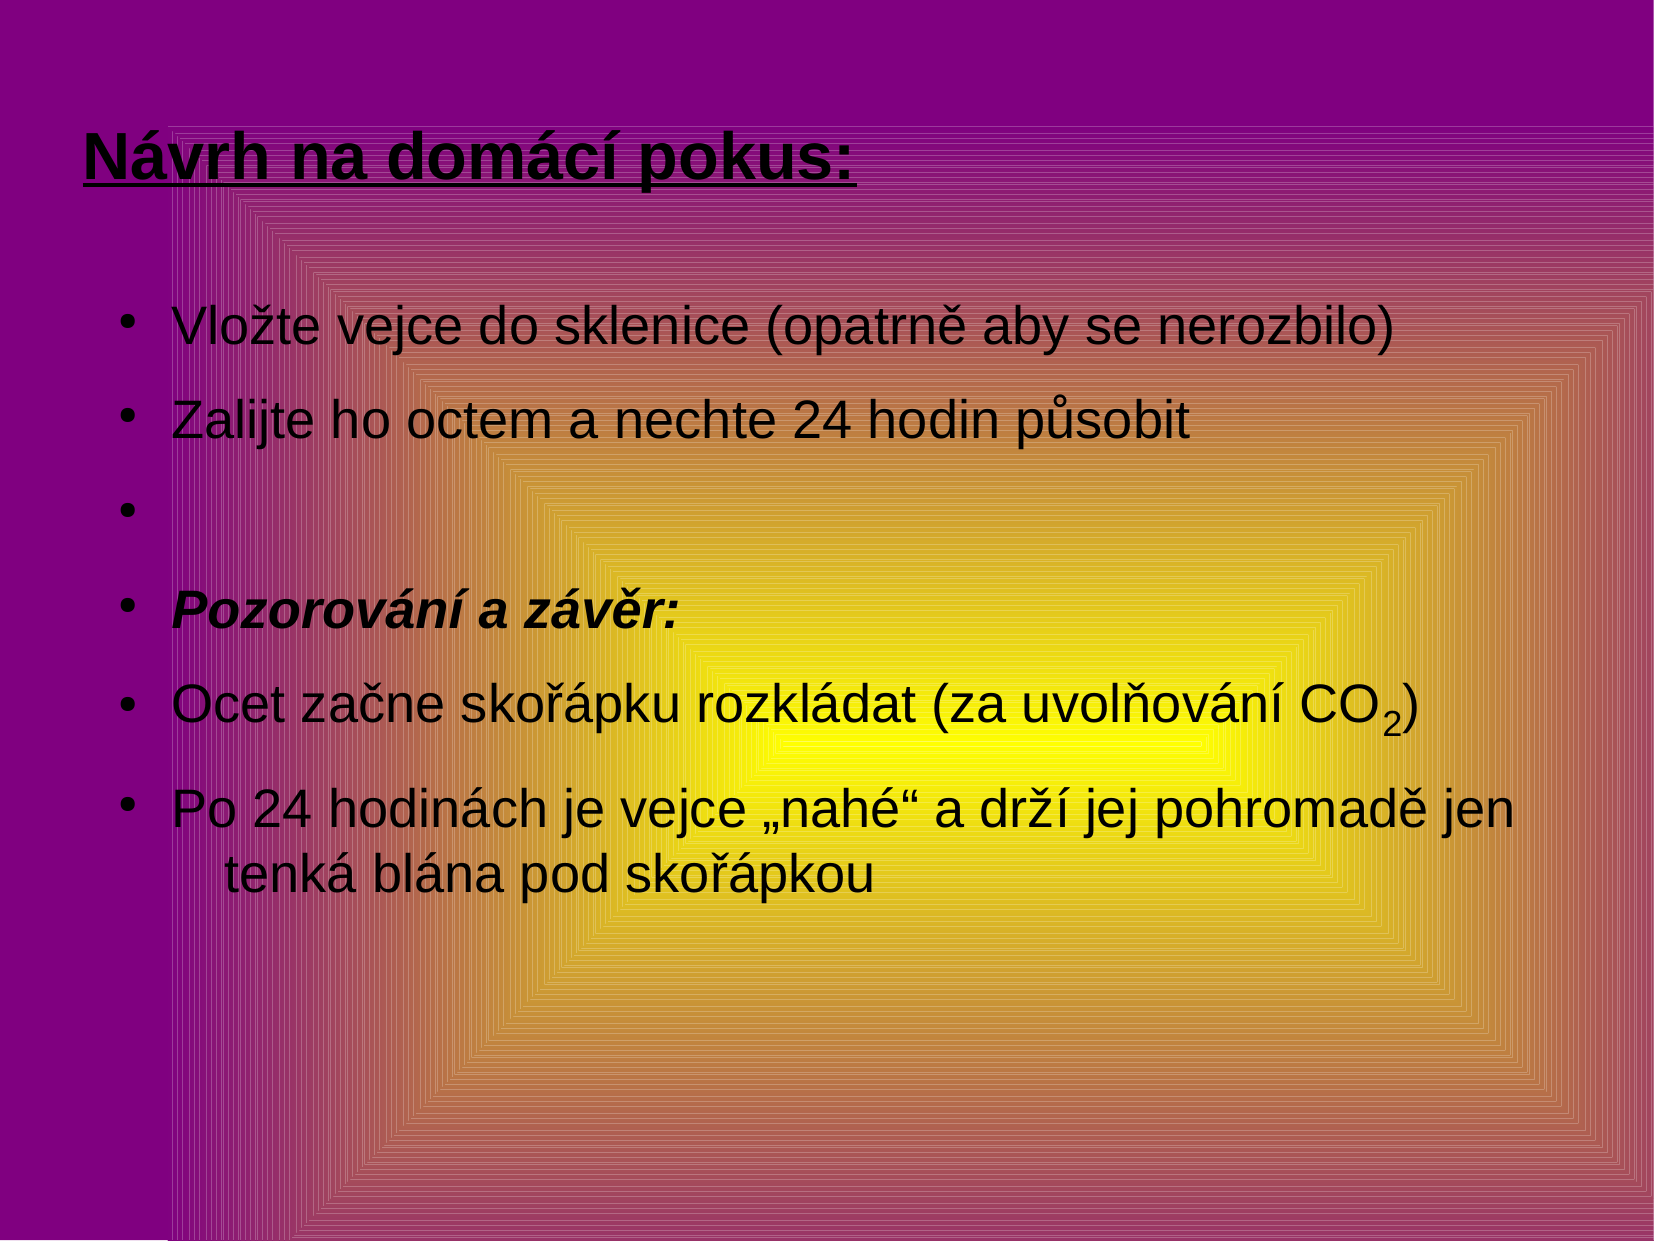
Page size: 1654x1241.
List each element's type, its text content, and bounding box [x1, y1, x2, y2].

list Vložte vejce do sklenice (opatrně aby se nerozbilo) Zalijte ho octem a nechte 24 hodin působit Pozorování a závěr: Ocet začne skořápku rozkládat (za uvolňování CO2) Po 24 hodinách je vejce „nahé“ a drží jej pohromadě jen tenká blána pod skořápkou [82, 290, 1571, 1109]
title Návrh na domácí pokus: [82, 49, 1571, 257]
